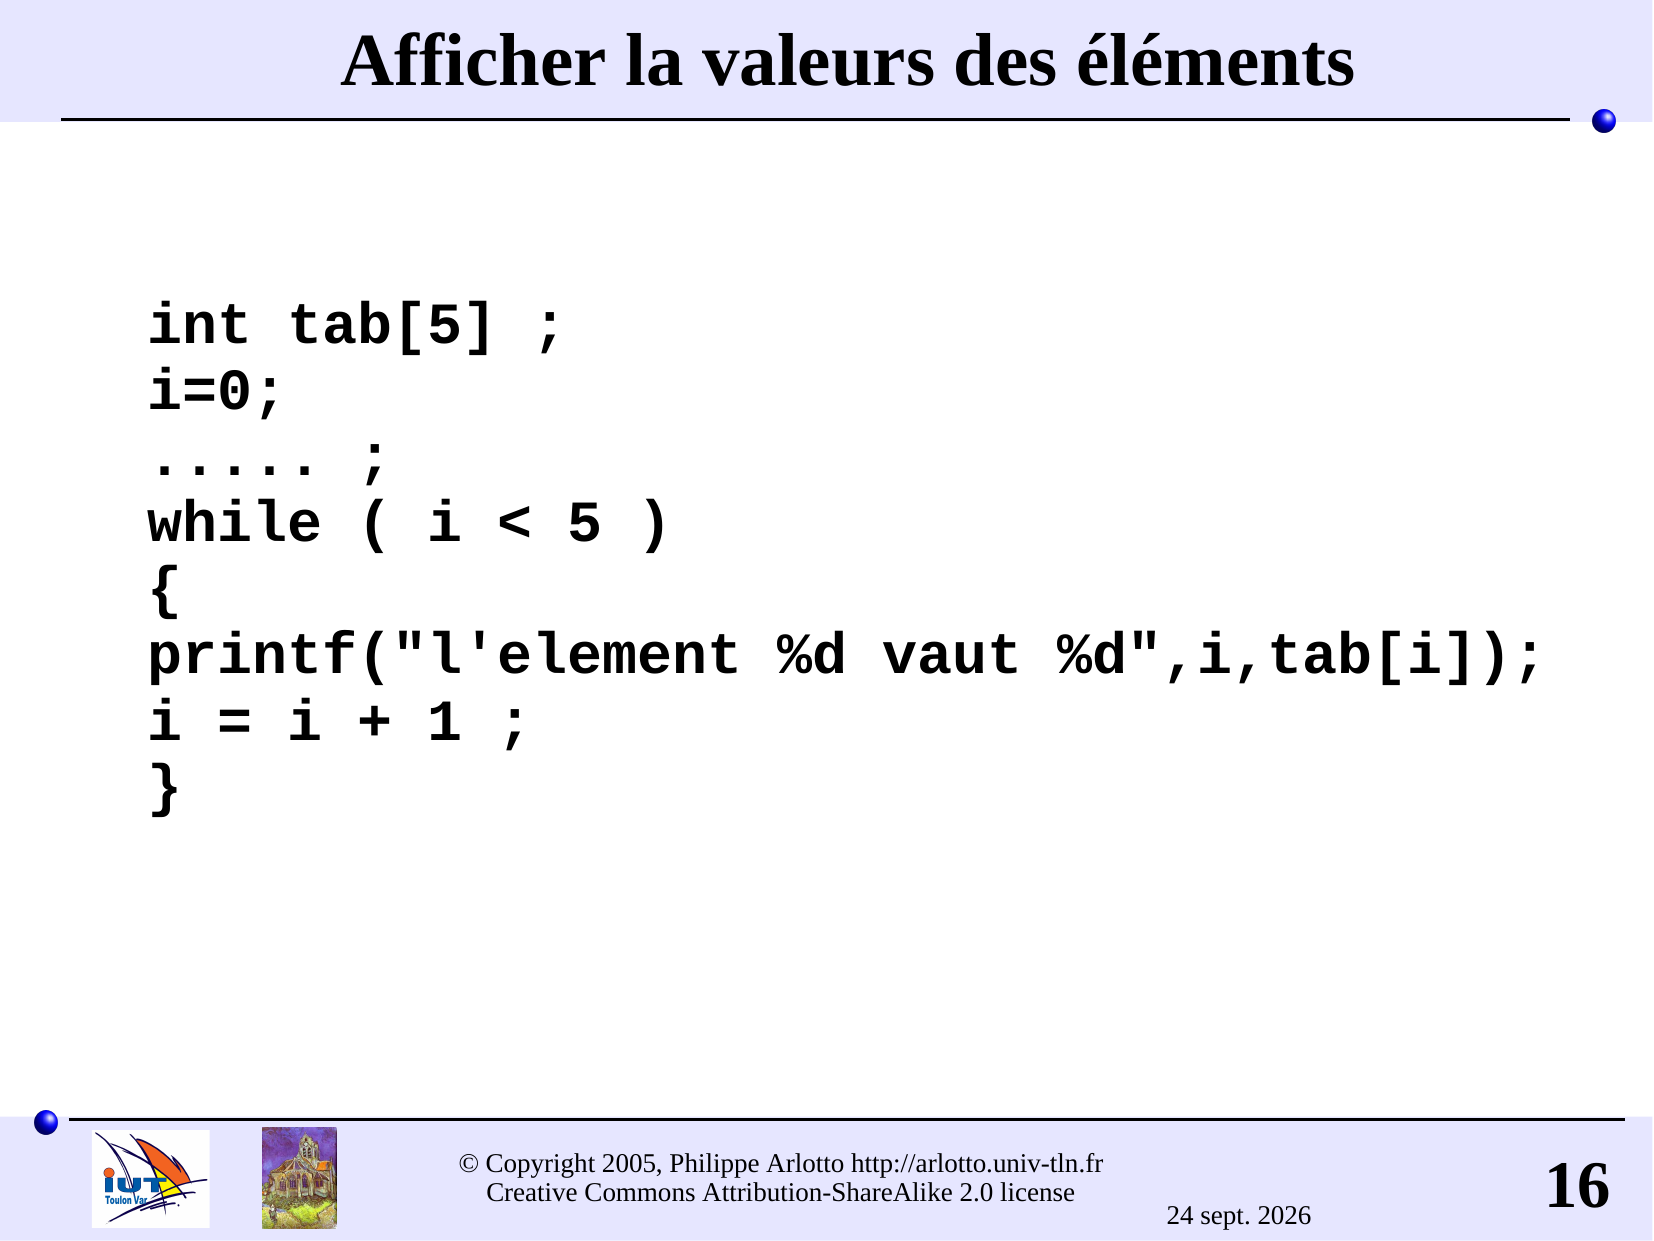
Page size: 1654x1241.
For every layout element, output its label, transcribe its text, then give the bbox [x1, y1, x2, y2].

text_box int tab[5] ; i=0; ..... ; while ( i < 5 ) { printf("l'element %d vaut %d",i,tab[i]); i = i + 1 ; } [147, 295, 1653, 828]
title Afficher la valeurs des éléments [95, 14, 1585, 107]
picture [262, 1127, 337, 1229]
